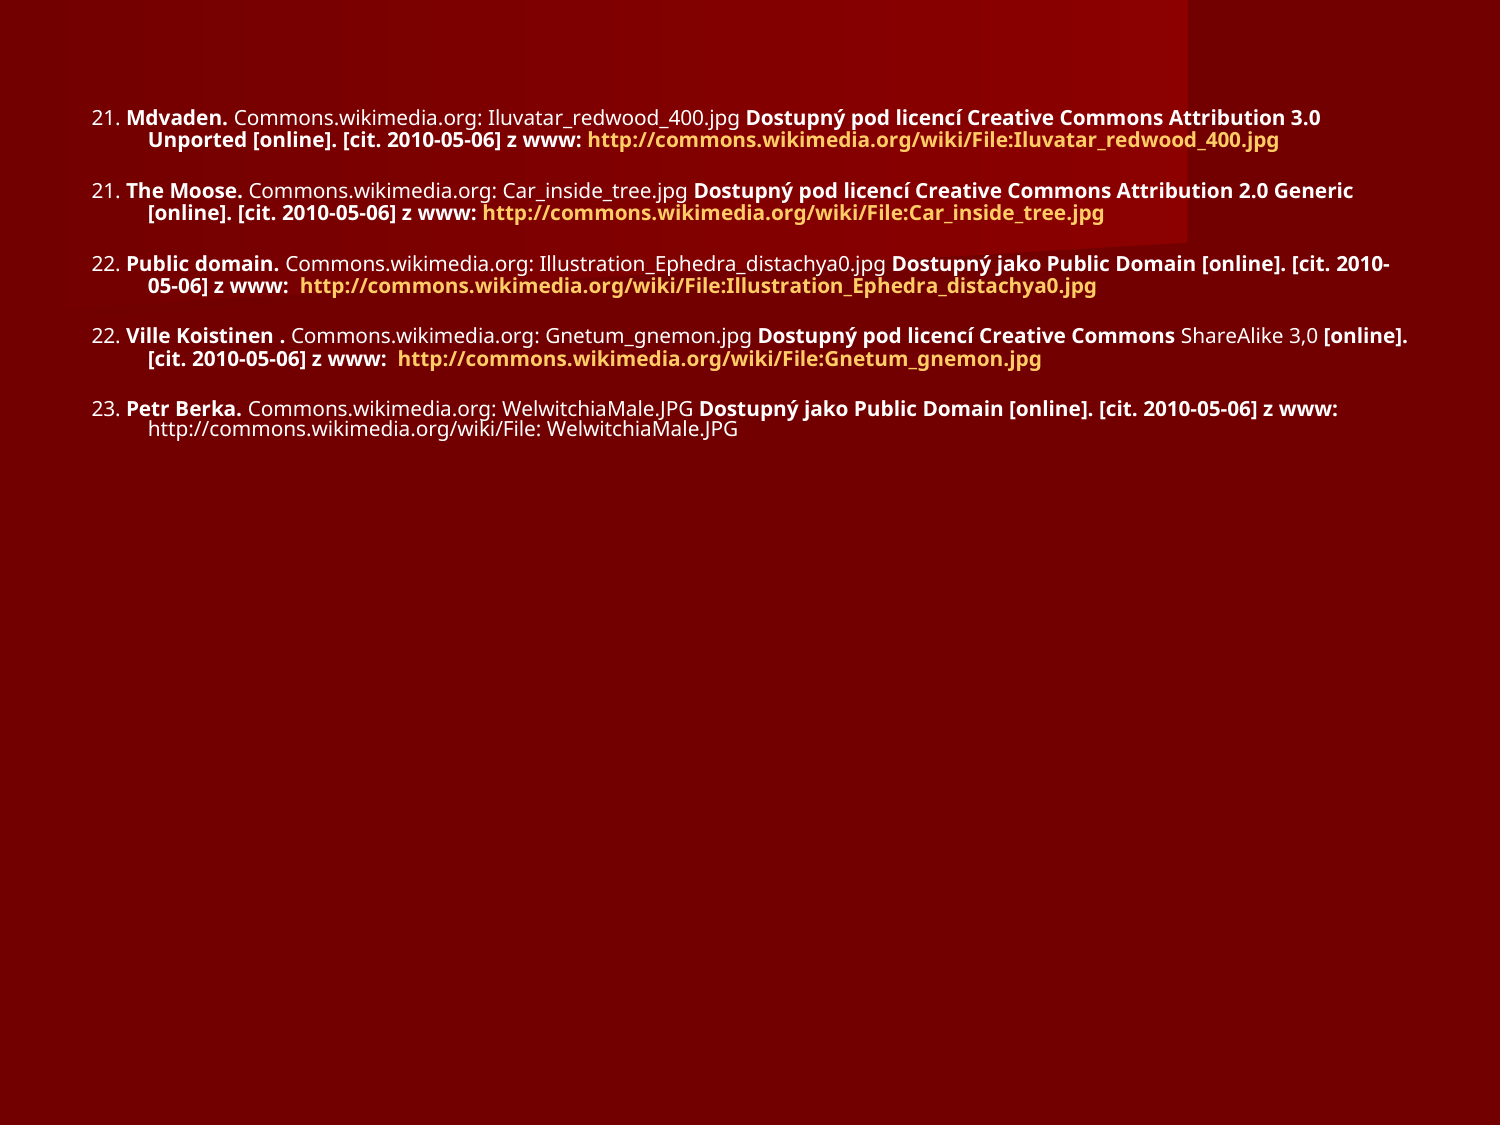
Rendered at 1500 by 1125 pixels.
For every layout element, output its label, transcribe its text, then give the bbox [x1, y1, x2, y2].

list 21. Mdvaden. Commons.wikimedia.org: Iluvatar_redwood_400.jpg Dostupný pod licencí Creative Commons Attribution 3.0 Unported [online]. [cit. 2010-05-06] z www: http://commons.wikimedia.org/wiki/File:Iluvatar_redwood_400.jpg 21. The Moose. Commons.wikimedia.org: Car_inside_tree.jpg Dostupný pod licencí Creative Commons Attribution 2.0 Generic [online]. [cit. 2010-05-06] z www: http://commons.wikimedia.org/wiki/File:Car_inside_tree.jpg 22. Public domain. Commons.wikimedia.org: Illustration_Ephedra_distachya0.jpg Dostupný jako Public Domain [online]. [cit. 2010-05-06] z www: http://commons.wikimedia.org/wiki/File:Illustration_Ephedra_distachya0.jpg 22. Ville Koistinen . Commons.wikimedia.org: Gnetum_gnemon.jpg Dostupný pod licencí Creative Commons ShareAlike 3,0 [online]. [cit. 2010-05-06] z www: http://commons.wikimedia.org/wiki/File:Gnetum_gnemon.jpg 23. Petr Berka. Commons.wikimedia.org: WelwitchiaMale.JPG Dostupný jako Public Domain [online]. [cit. 2010-05-06] z www: http://commons.wikimedia.org/wiki/File: WelwitchiaMale.JPG [76, 101, 1427, 1090]
